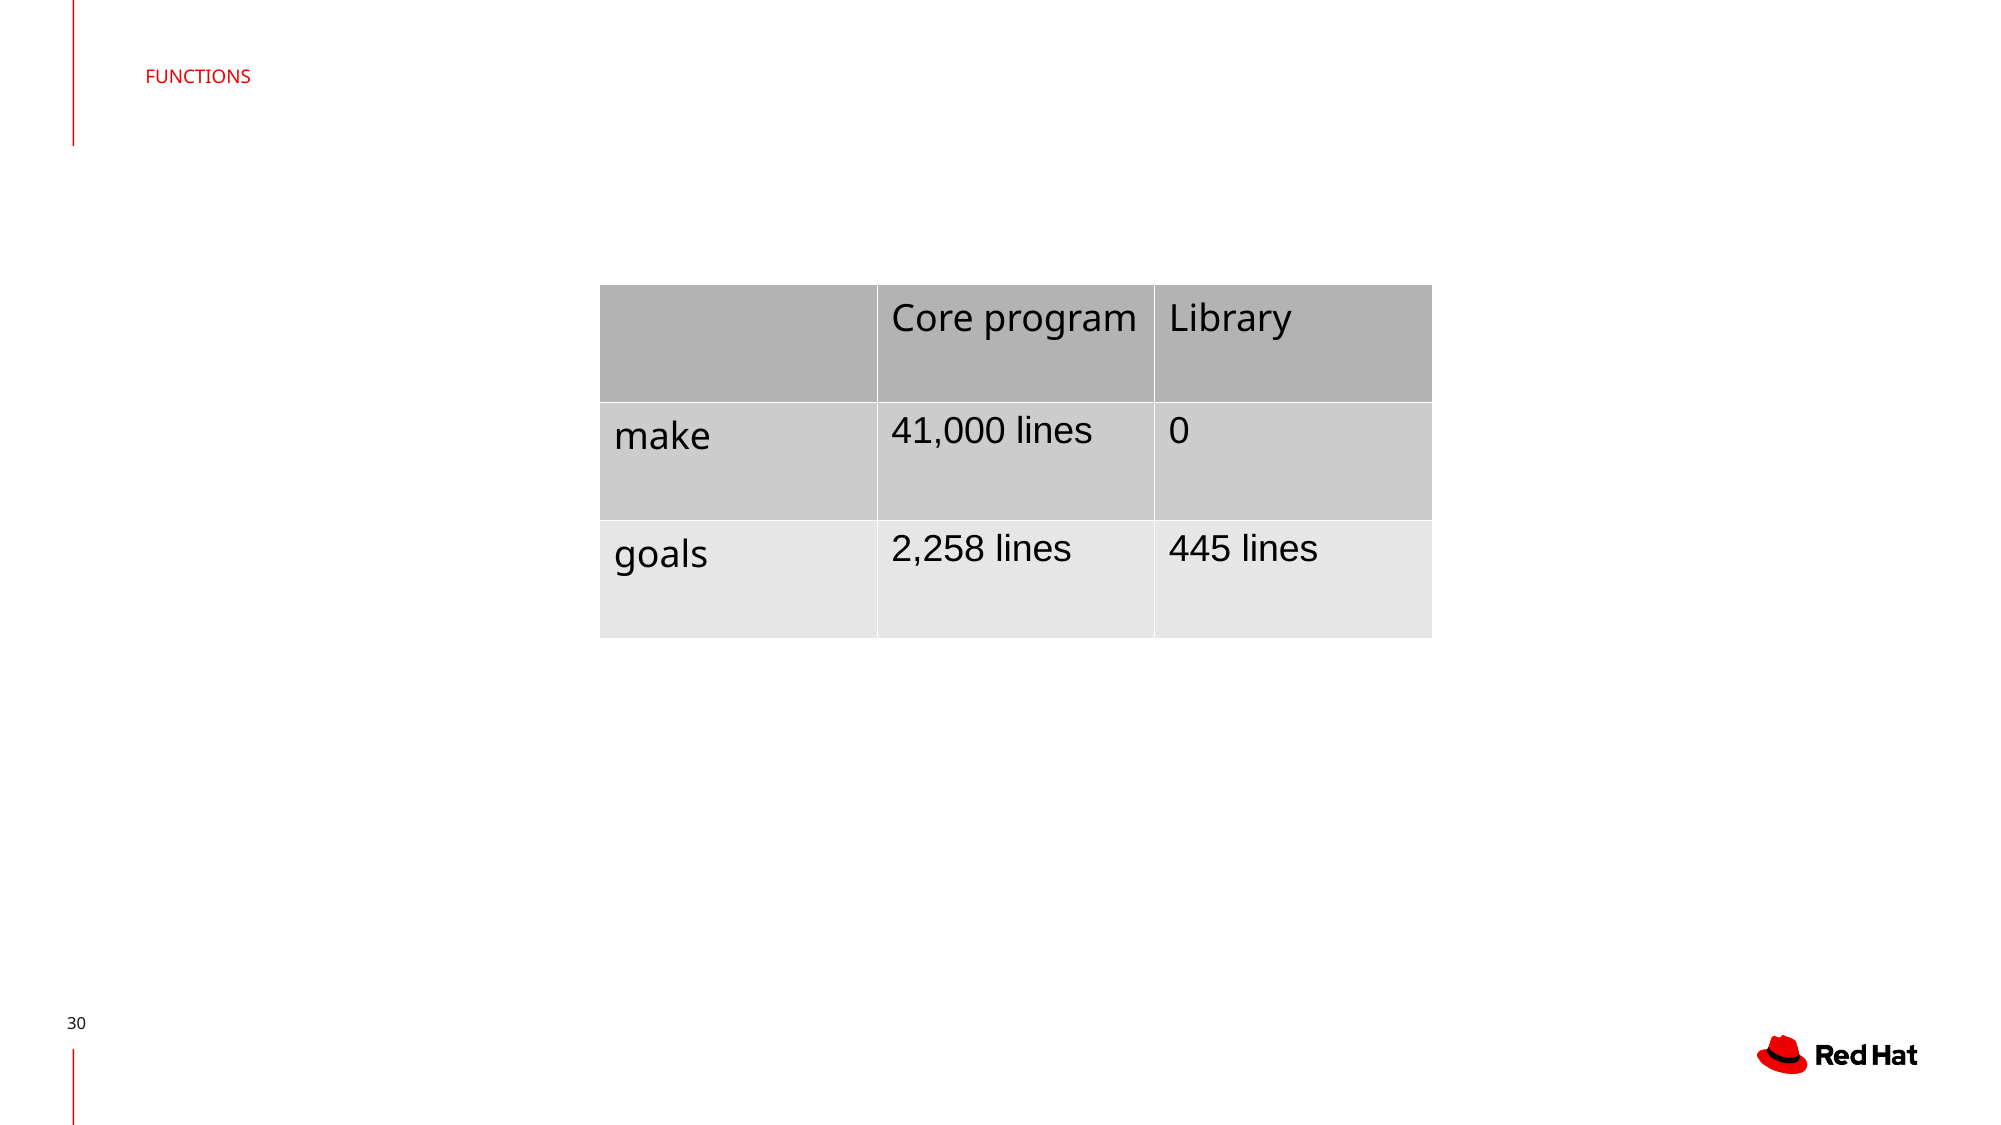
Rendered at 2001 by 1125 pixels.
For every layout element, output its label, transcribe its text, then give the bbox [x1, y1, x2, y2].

table_cell 445 lines [1155, 521, 1432, 638]
table_cell make [600, 403, 877, 520]
table_cell 41,000 lines [878, 403, 1154, 520]
table_cell 2,258 lines [878, 521, 1154, 638]
text_box [154, 235, 1807, 391]
table_header Core program [878, 285, 1154, 402]
table_cell goals [600, 521, 877, 638]
table_header Library [1155, 285, 1432, 402]
table_cell 0 [1155, 403, 1432, 520]
picture [1757, 1035, 1918, 1074]
text_box FUNCTIONS [73, 9, 918, 144]
table_header [600, 285, 877, 402]
